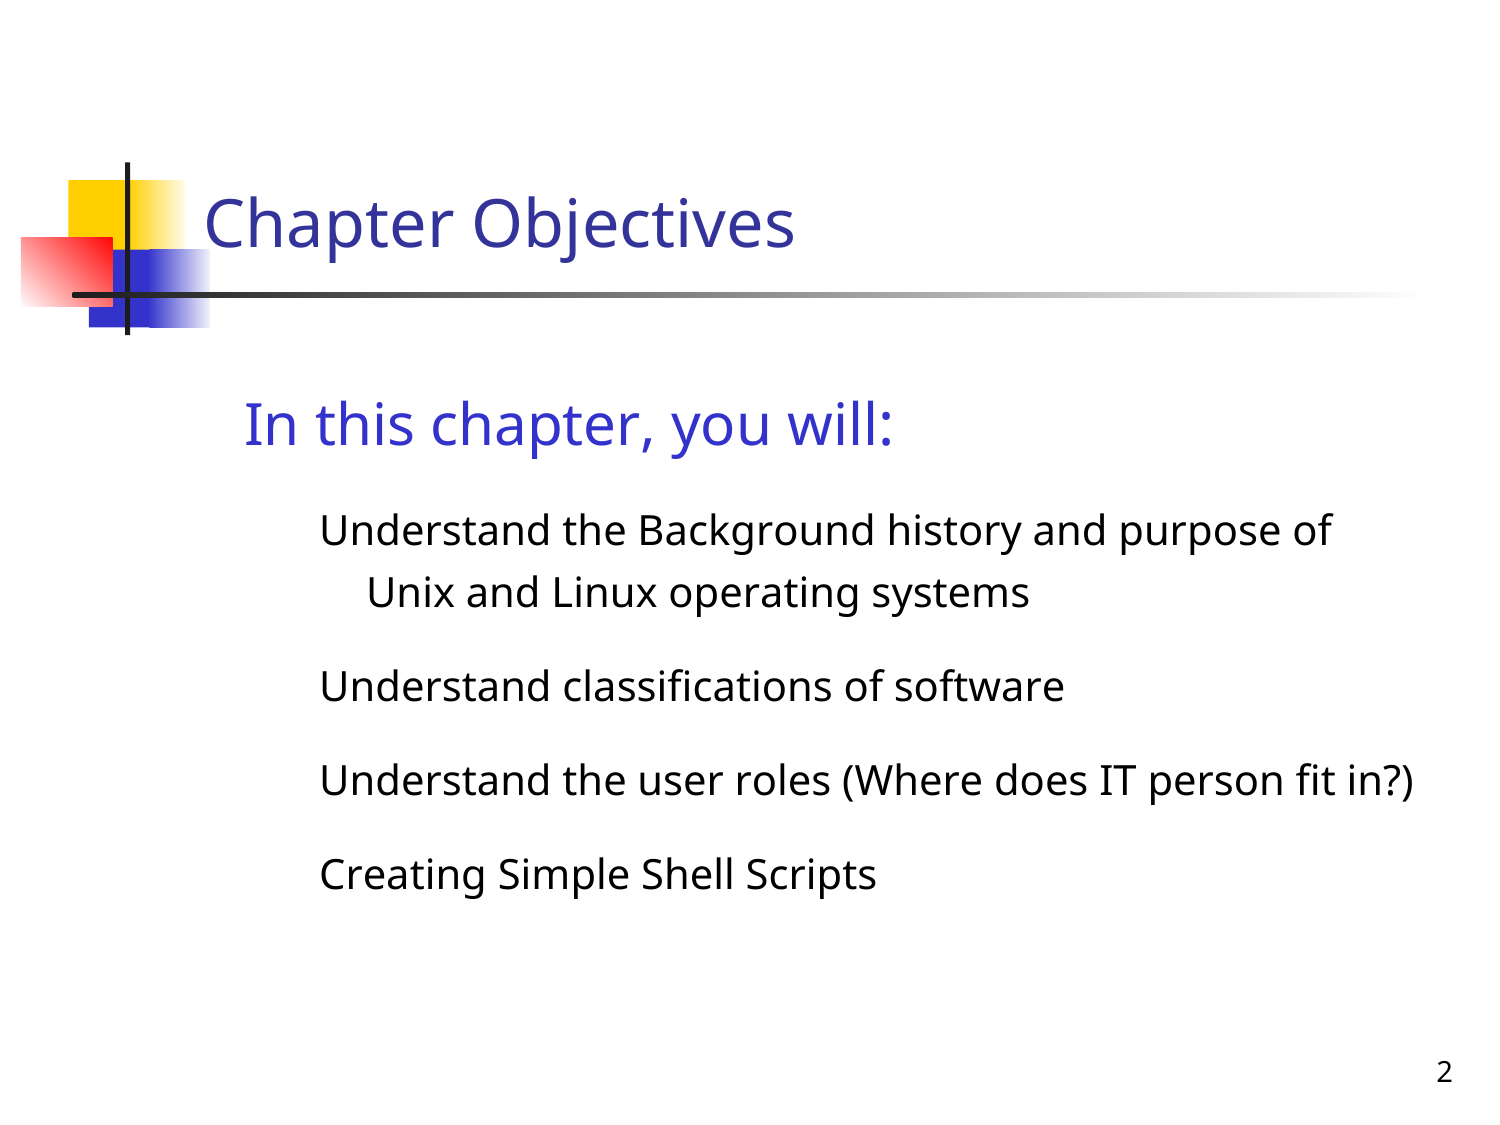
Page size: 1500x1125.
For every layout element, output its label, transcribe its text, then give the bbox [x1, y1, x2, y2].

title Chapter Objectives [188, 35, 1468, 276]
list In this chapter, you will: Understand the Background history and purpose of Unix and Linux operating systems Understand classifications of software Understand the user roles (Where does IT person fit in?) Creating Simple Shell Scripts [229, 365, 1434, 979]
